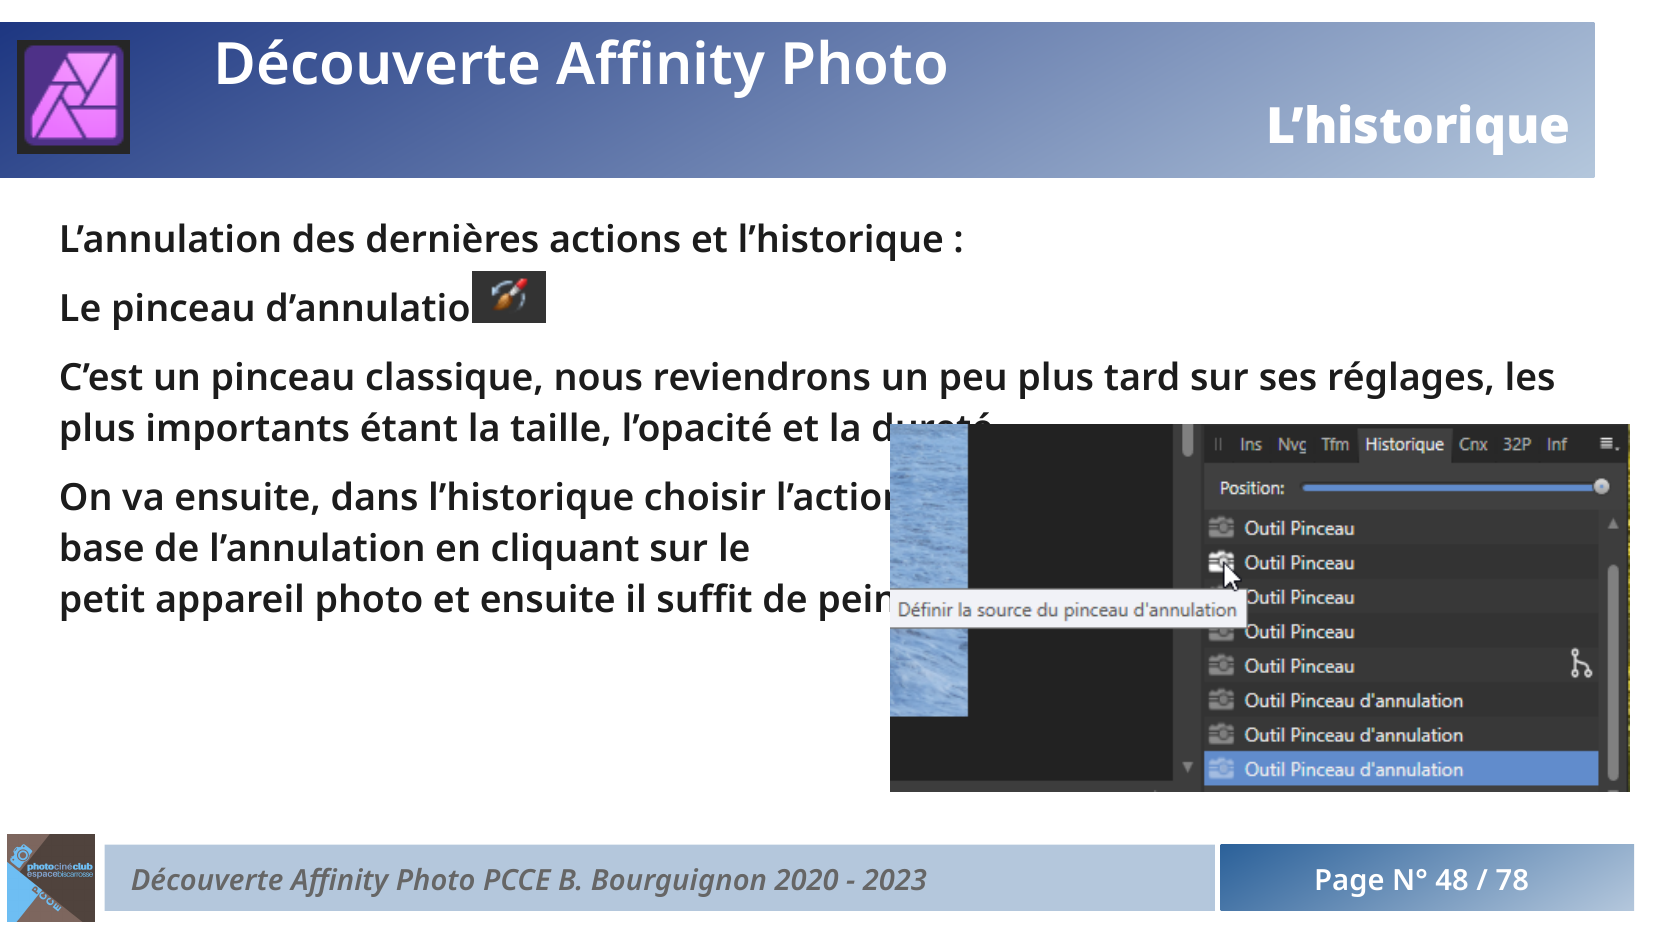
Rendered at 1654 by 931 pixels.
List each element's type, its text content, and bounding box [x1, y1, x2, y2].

picture [890, 424, 1630, 792]
picture [17, 40, 130, 154]
title L’historique [874, 47, 1571, 158]
list L’annulation des dernières actions et l’historique : Le pinceau d’annulation : C’est un pinceau classique, nous reviendrons un peu plus tard sur ses réglages, les plus importants étant la taille, l’opacité et la dureté. On va ensuite, dans l’historique choisir l’action de base de l’annulation en cliquant sur le petit appareil photo et ensuite il suffit de peindre ! [59, 212, 1565, 820]
picture [472, 271, 546, 323]
picture [7, 834, 95, 922]
